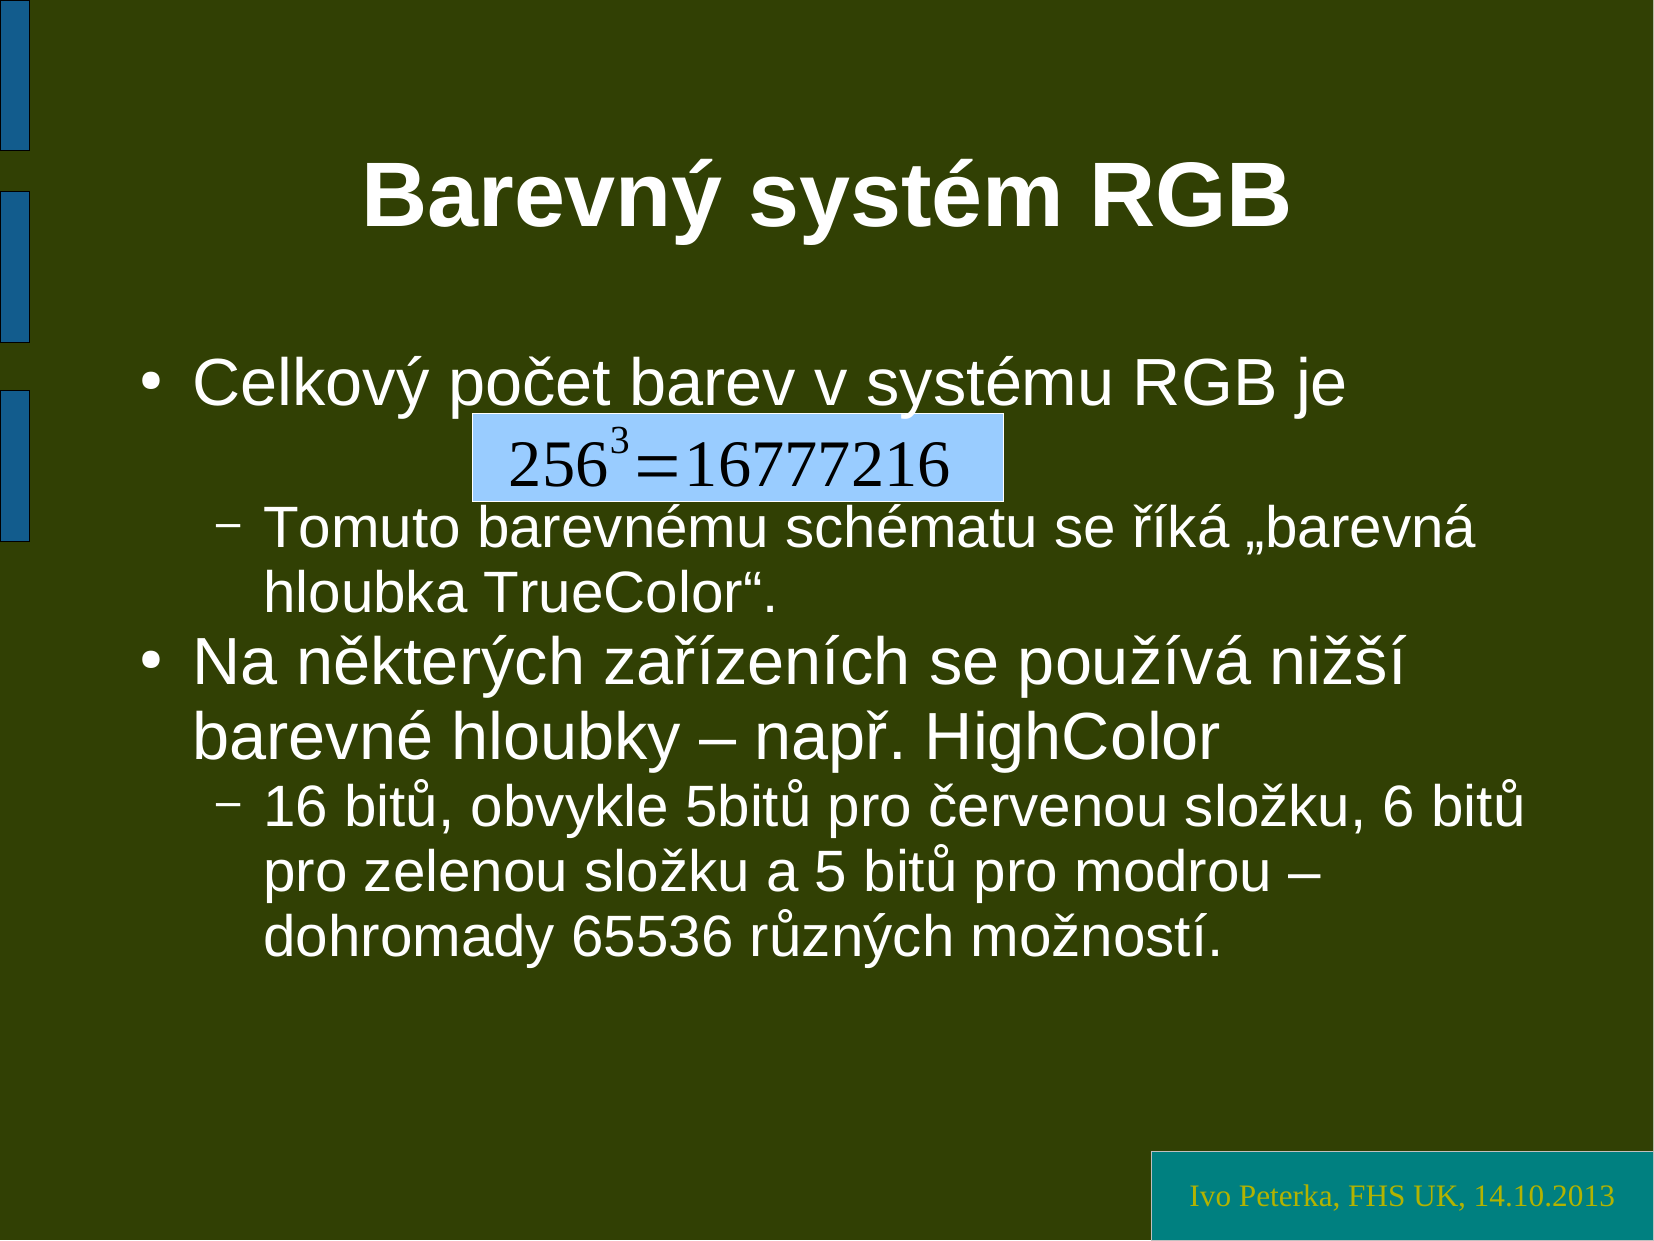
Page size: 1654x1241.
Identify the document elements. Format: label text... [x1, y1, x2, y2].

chart [501, 418, 959, 502]
title Barevný systém RGB [121, 98, 1534, 291]
list Celkový počet barev v systému RGB je Tomuto barevnému schématu se říká „barevná hloubka TrueColor“. Na některých zařízeních se používá nižší barevné hloubky – např. HighColor 16 bitů, obvykle 5bitů pro červenou složku, 6 bitů pro zelenou složku a 5 bitů pro modrou – dohromady 65536 různých možností. [121, 344, 1534, 1112]
